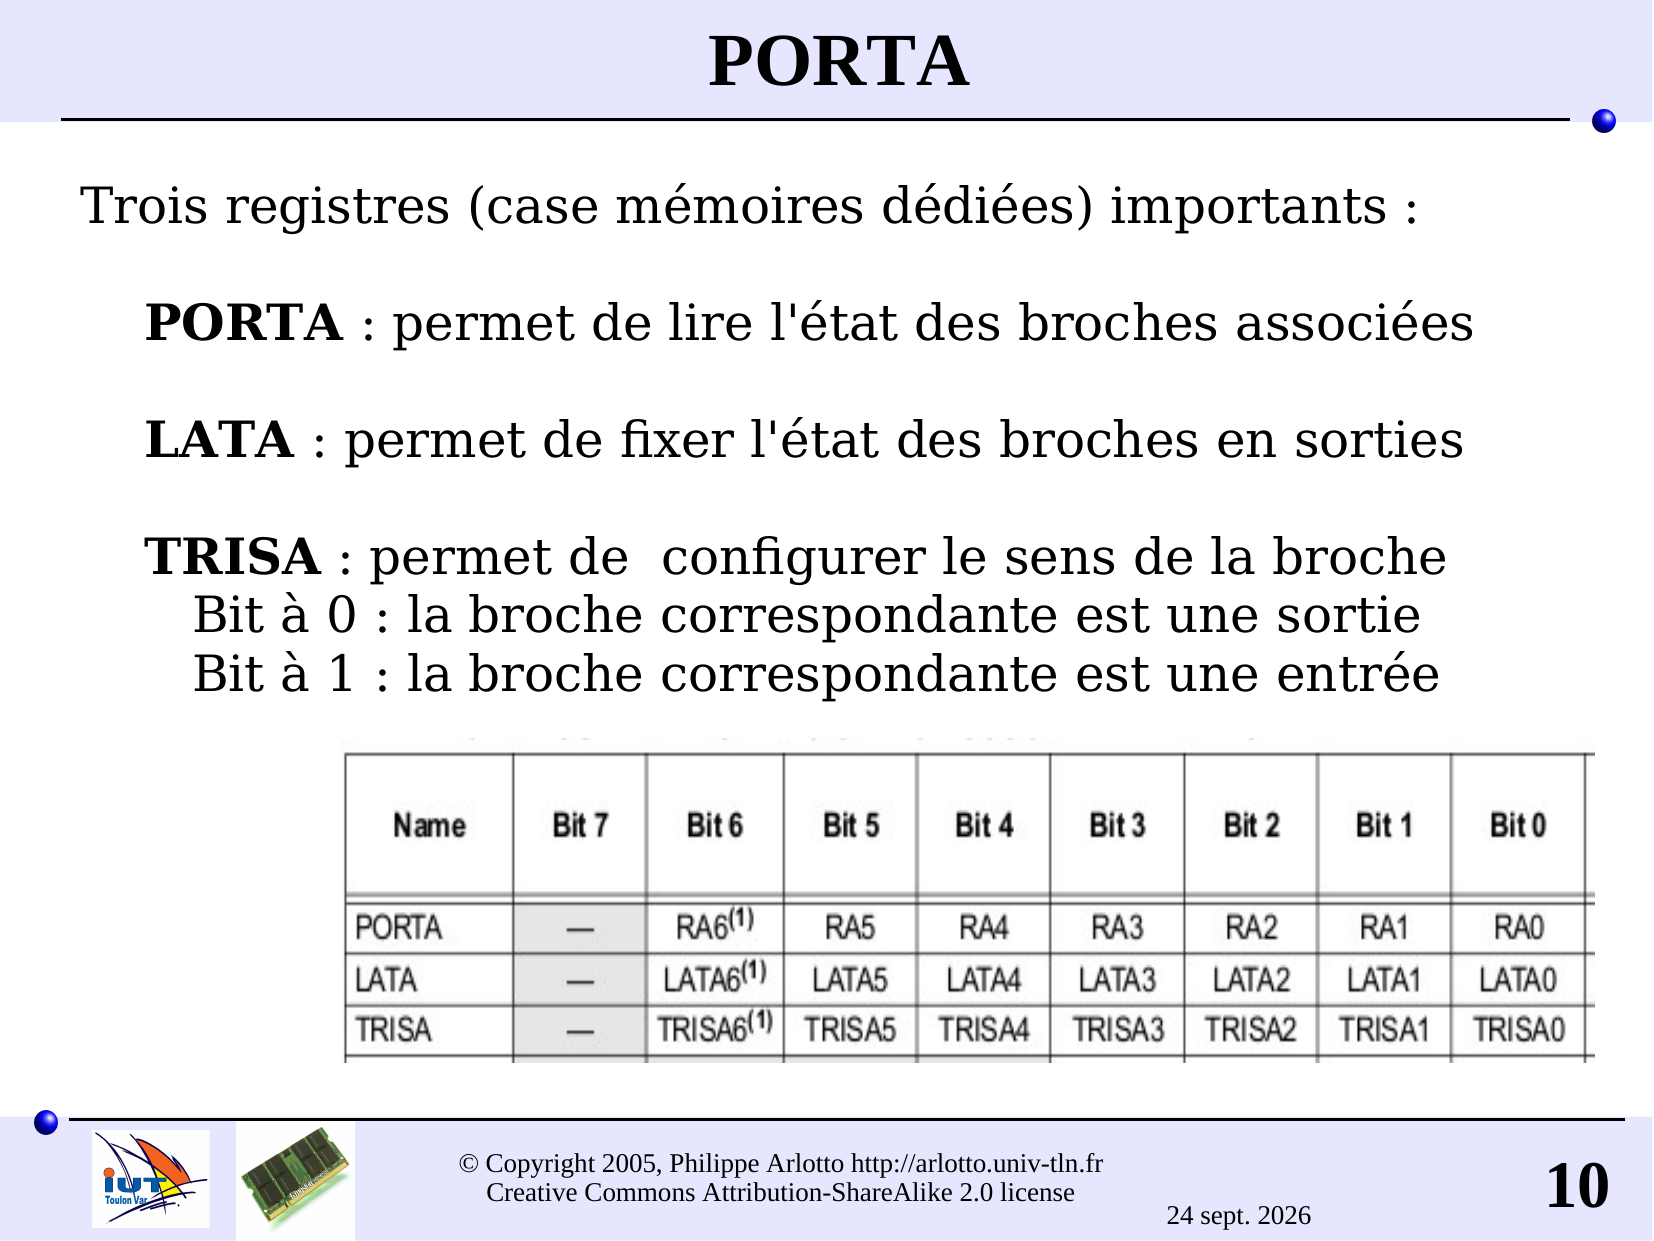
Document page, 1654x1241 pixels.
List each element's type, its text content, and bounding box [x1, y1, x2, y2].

picture [236, 1121, 355, 1241]
text_box Trois registres (case mémoires dédiées) importants : PORTA : permet de lire l'état des broches associées LATA : permet de fixer l'état des broches en sorties TRISA : permet de configurer le sens de la broche Bit à 0 : la broche correspondante est une sortie Bit à 1 : la broche correspondante est une entrée [80, 177, 1506, 703]
title PORTA [95, 11, 1585, 110]
picture [324, 738, 1595, 1063]
